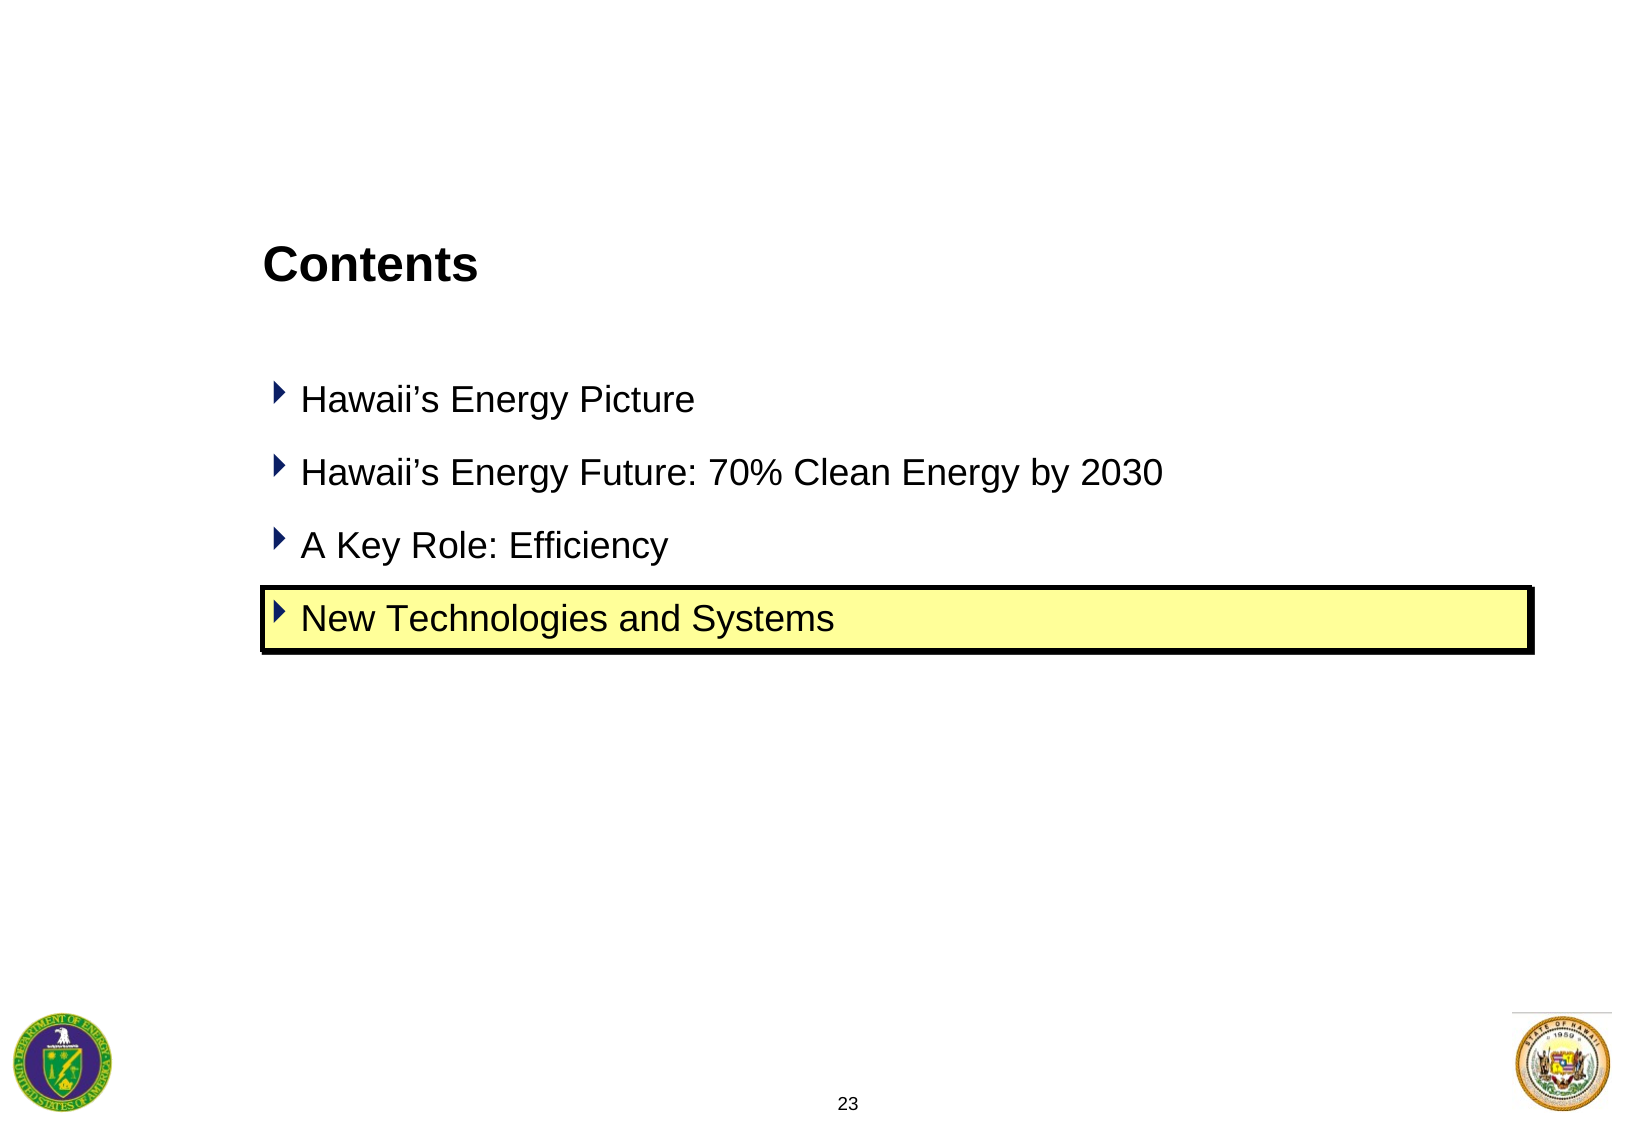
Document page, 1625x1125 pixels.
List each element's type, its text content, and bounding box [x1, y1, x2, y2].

text_box Hawaii’s Energy Picture Hawaii’s Energy Future: 70% Clean Energy by 2030 A Key Role: Efficiency New Technologies and Systems [262, 374, 1538, 938]
text_box Contents [262, 112, 1363, 300]
picture [1512, 1012, 1612, 1113]
picture [12, 1012, 113, 1113]
